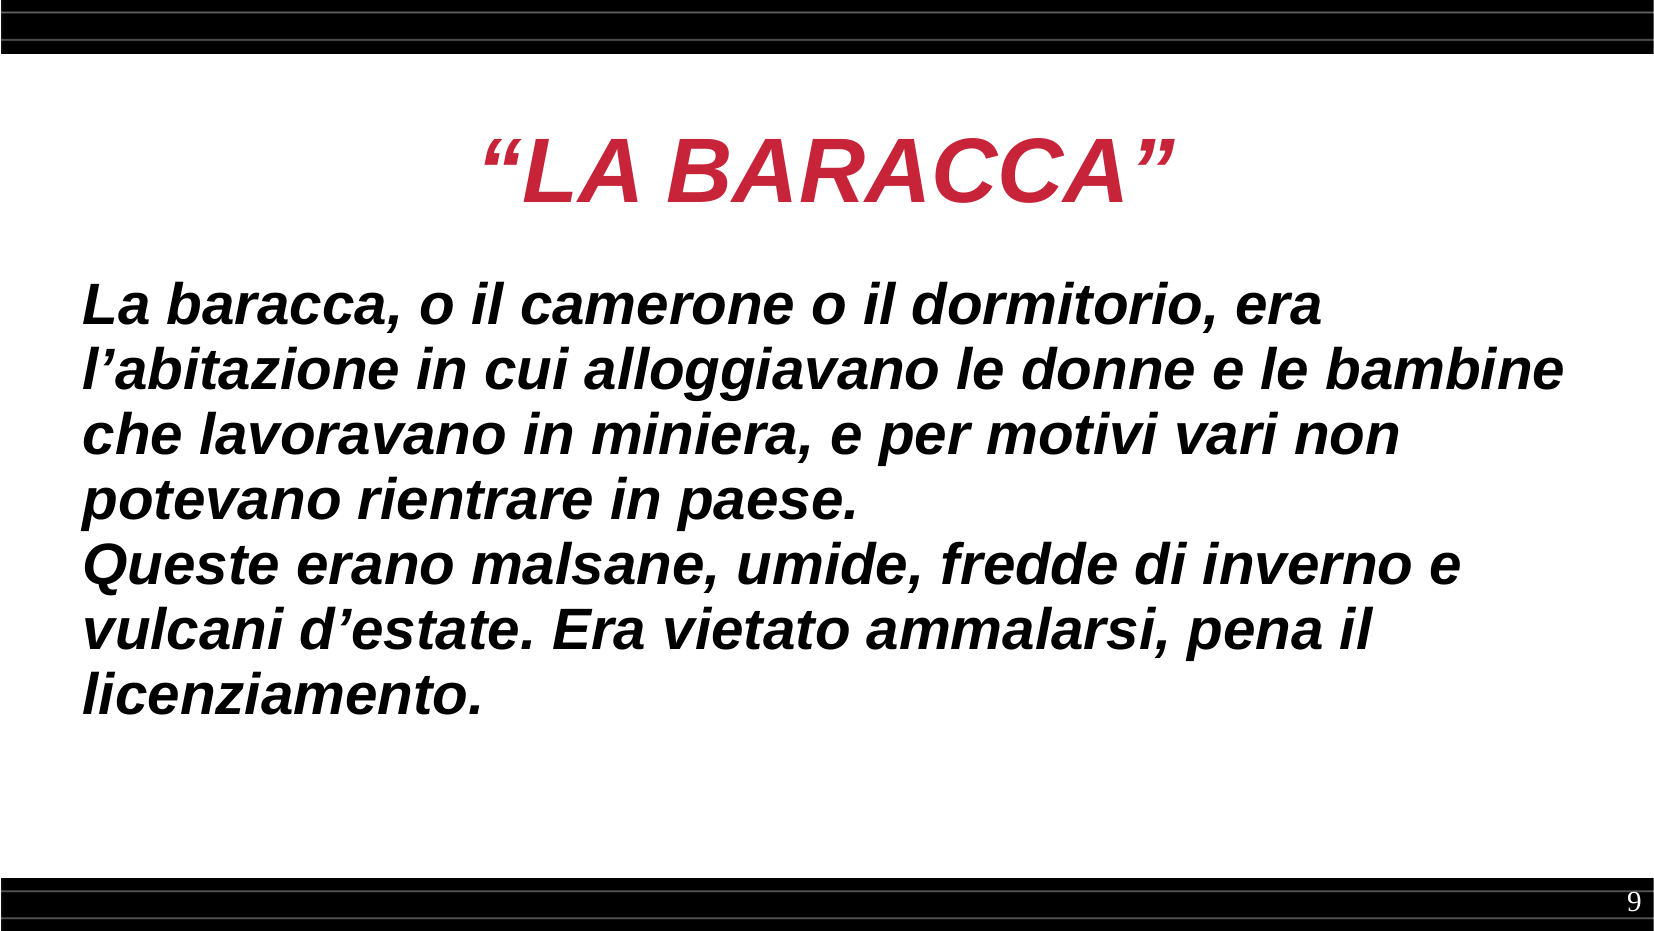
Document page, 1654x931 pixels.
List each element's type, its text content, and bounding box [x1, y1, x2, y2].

picture [1, 878, 1654, 931]
picture [1, 0, 1654, 54]
subtitle La baracca, o il camerone o il dormitorio, era l’abitazione in cui alloggiavano le donne e le bambine che lavoravano in miniera, e per motivi vari non potevano rientrare in paese. Queste erano malsane, umide, fredde di inverno e vulcani d’estate. Era vietato ammalarsi, pena il licenziamento. [82, 271, 1571, 758]
title “LA BARACCA” [82, 92, 1571, 249]
